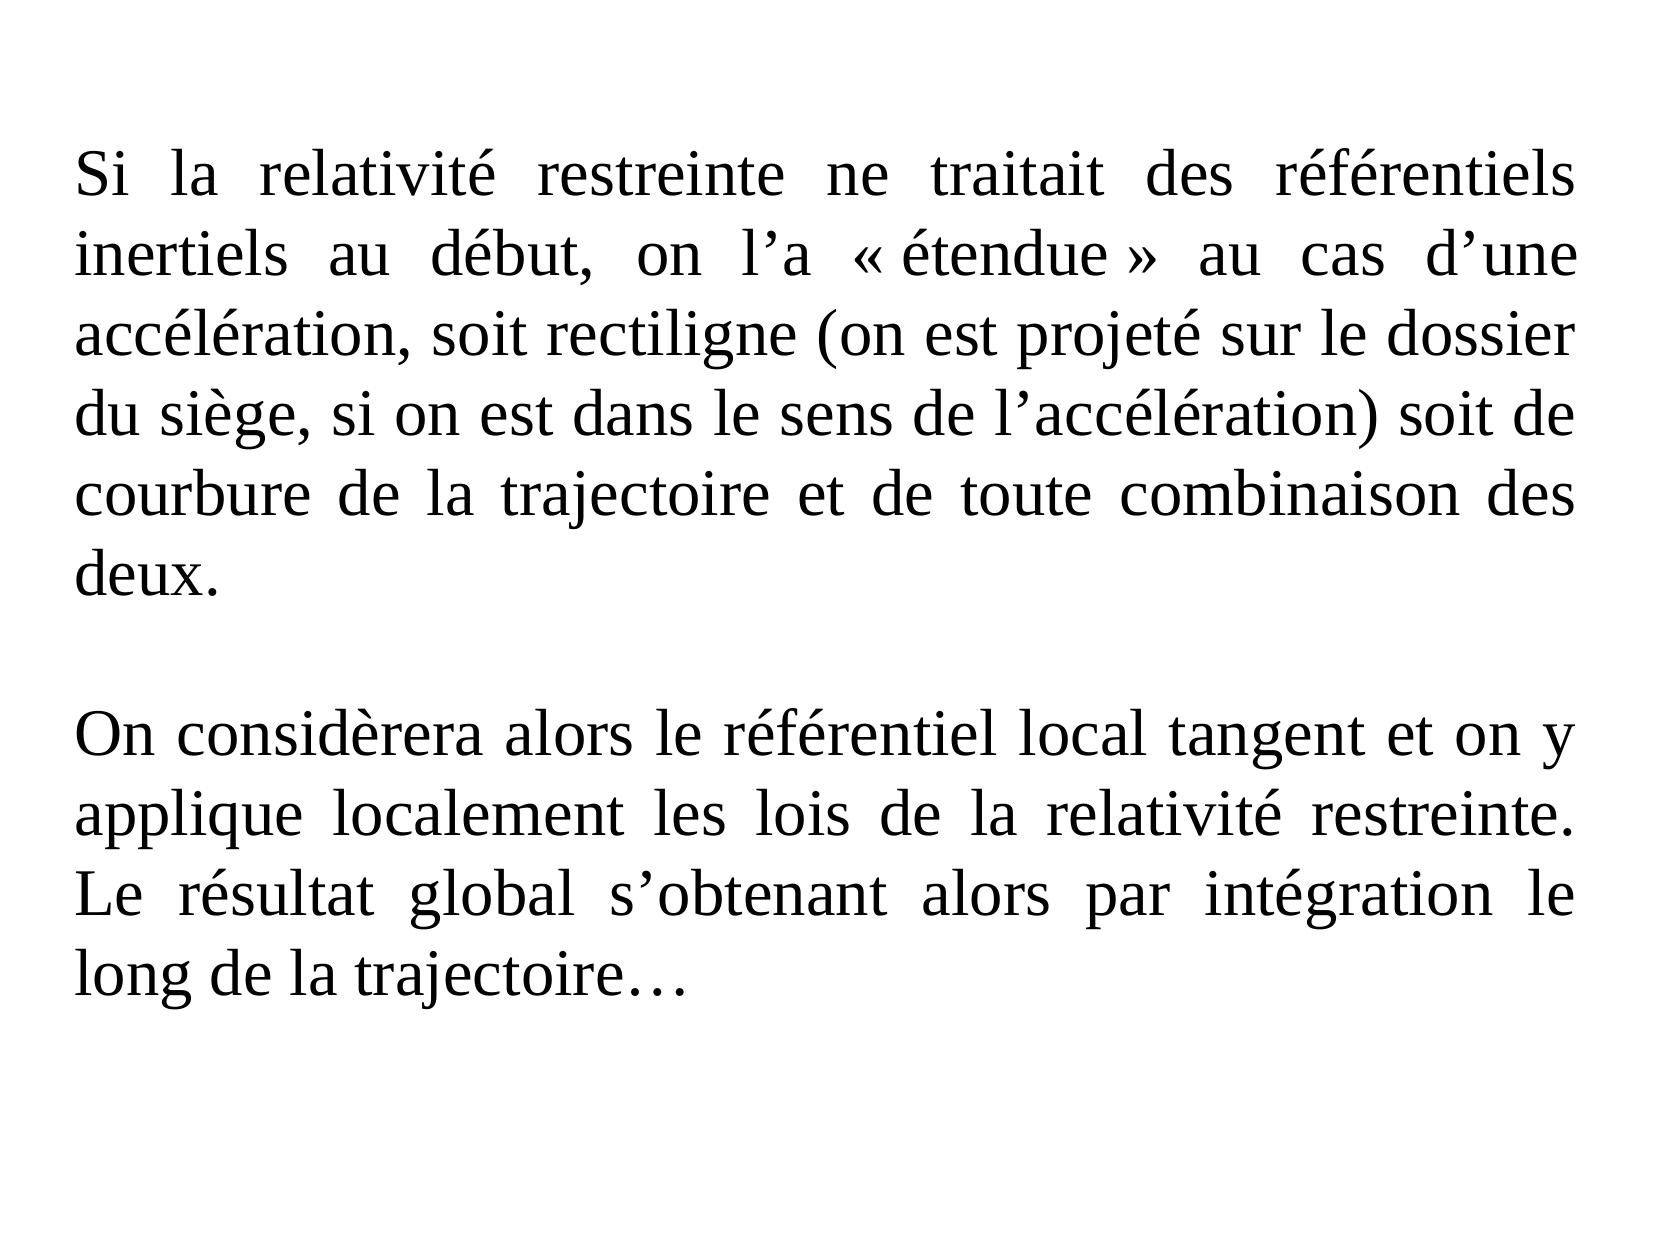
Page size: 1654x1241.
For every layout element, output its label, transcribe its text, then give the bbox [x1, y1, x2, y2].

text_box Si la relativité restreinte ne traitait des référentiels inertiels au début, on l’a « étendue » au cas d’une accélération, soit rectiligne (on est projeté sur le dossier du siège, si on est dans le sens de l’accélération) soit de courbure de la trajectoire et de toute combinaison des deux. On considèrera alors le référentiel local tangent et on y applique localement les lois de la relativité restreinte. Le résultat global s’obtenant alors par intégration le long de la trajectoire… [59, 121, 1595, 1026]
